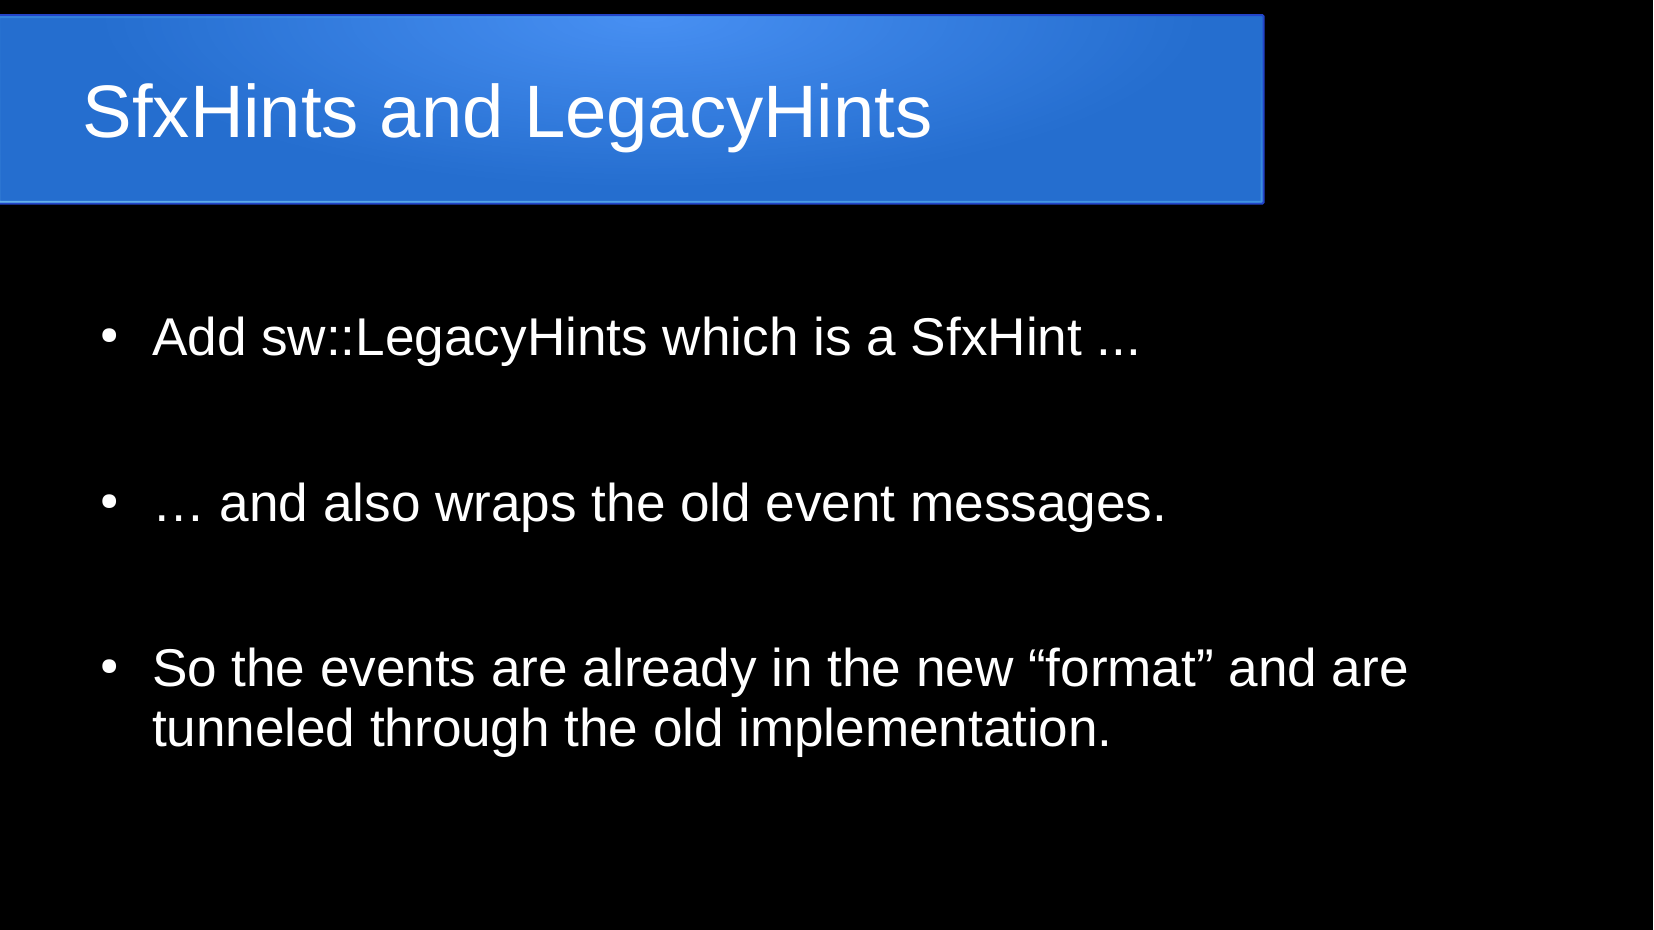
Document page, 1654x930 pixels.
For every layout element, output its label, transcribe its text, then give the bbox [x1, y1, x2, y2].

list Add sw::LegacyHints which is a SfxHint ... … and also wraps the old event messages. So the events are already in the new “format” and are tunneled through the old implementation. [82, 224, 1571, 764]
title SfxHints and LegacyHints [82, 35, 1234, 189]
